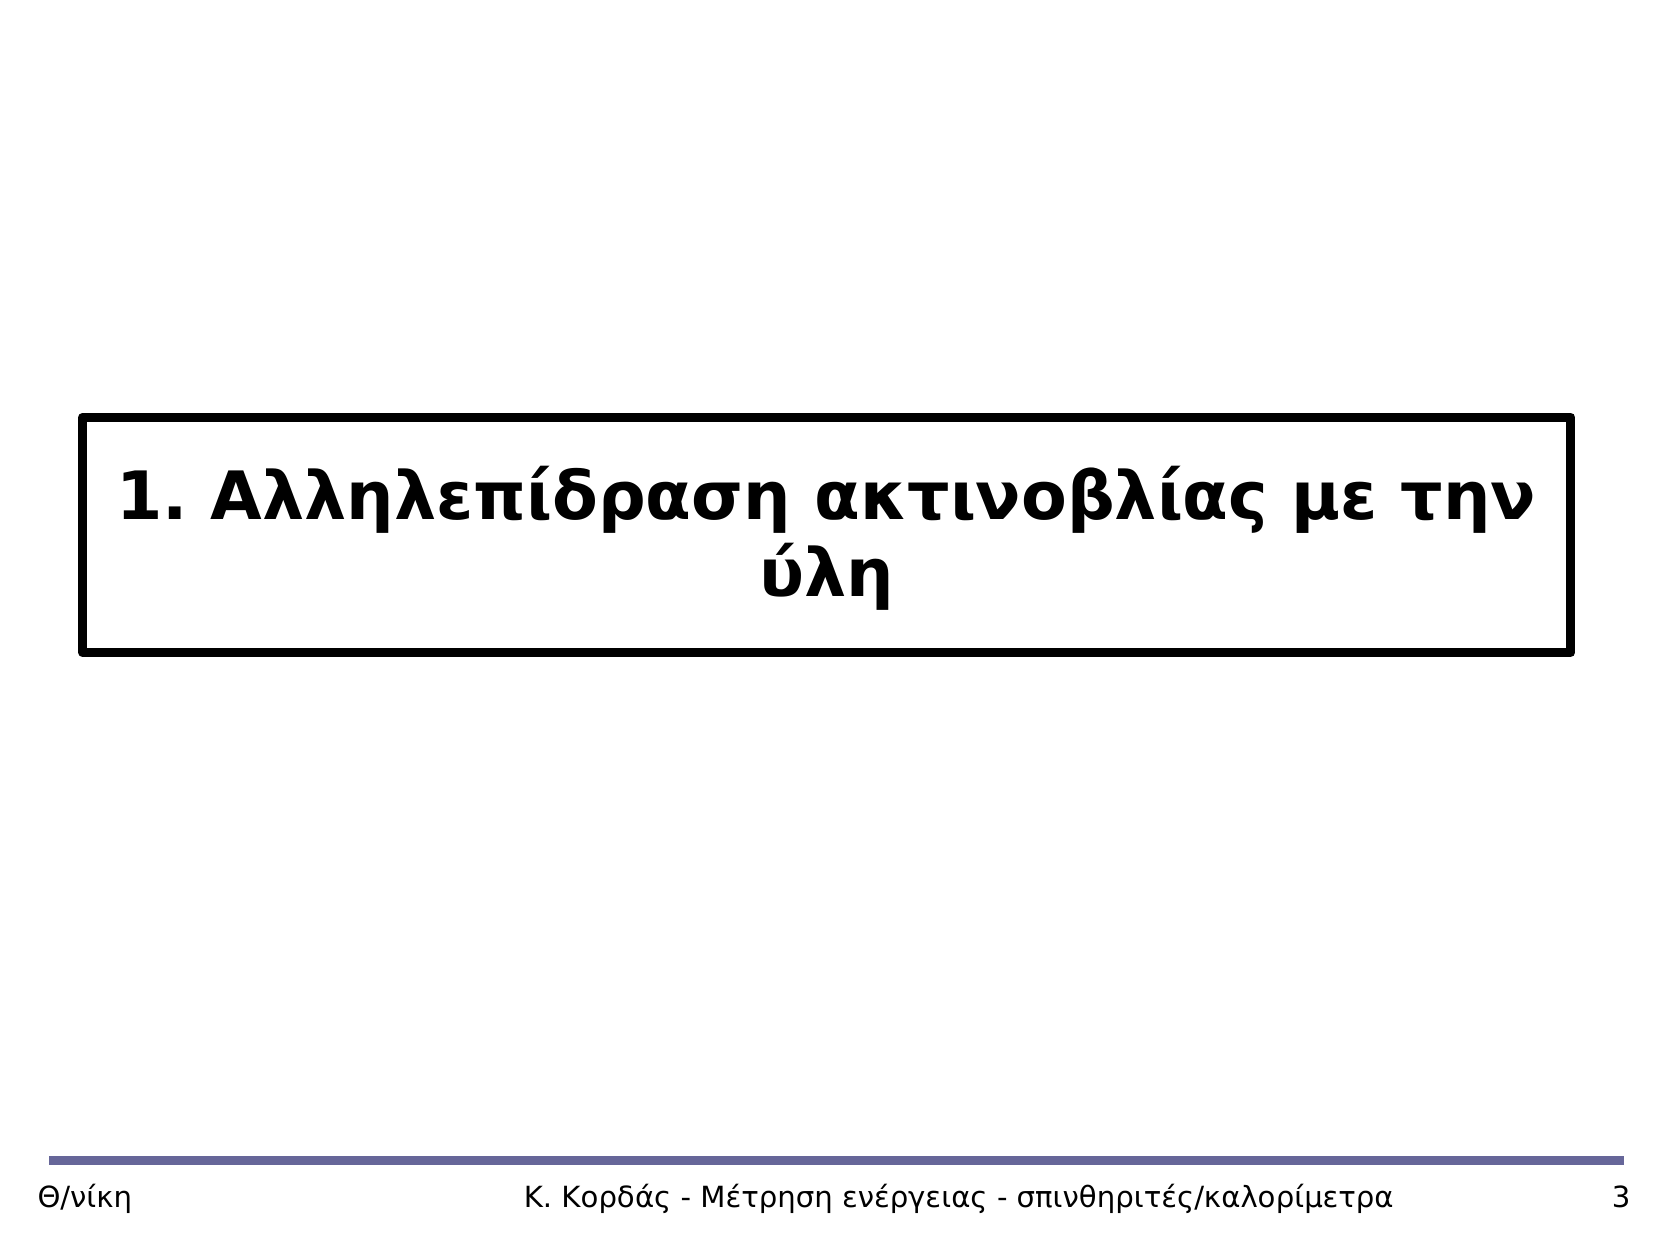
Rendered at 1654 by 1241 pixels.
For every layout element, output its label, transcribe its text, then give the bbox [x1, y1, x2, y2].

subtitle 1. Αλληλεπίδραση ακτινοβλίας με την ύλη [82, 417, 1571, 653]
